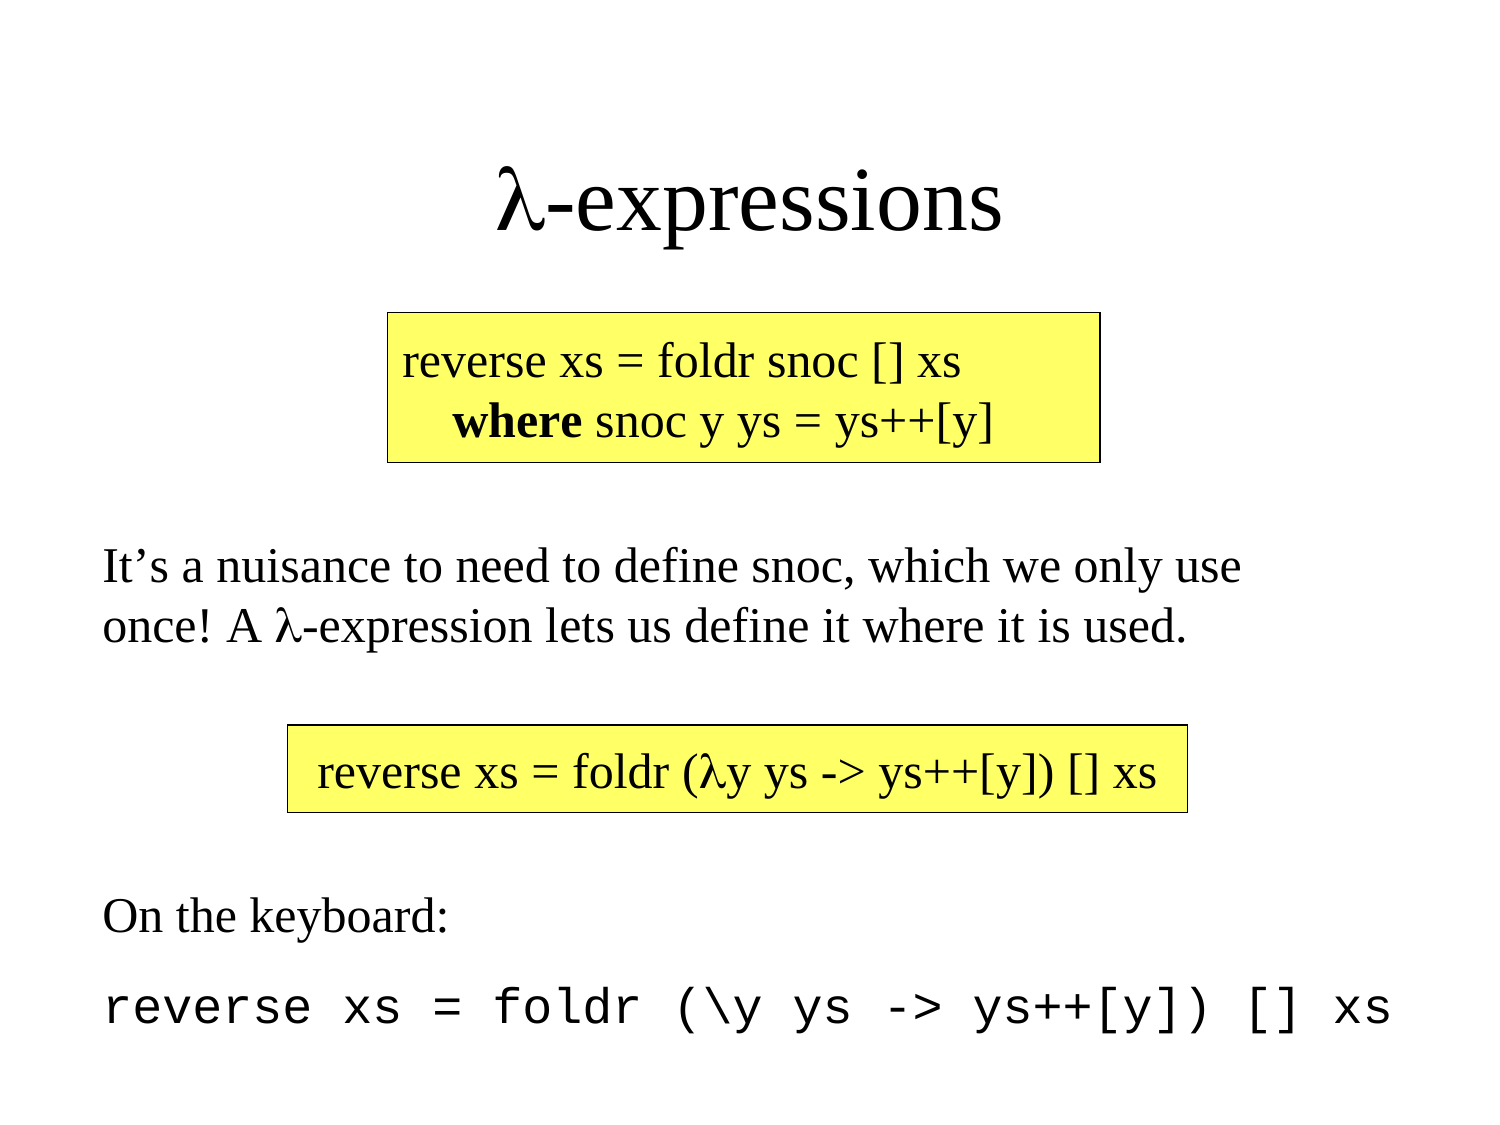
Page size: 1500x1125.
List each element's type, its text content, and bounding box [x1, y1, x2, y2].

text_box On the keyboard: reverse xs = foldr (\y ys -> ys++[y]) [] xs [87, 875, 1438, 1042]
text_box It’s a nuisance to need to define snoc, which we only use once! A l-expression lets us define it where it is used. [87, 524, 1351, 661]
text_box reverse xs = foldr (ly ys -> ys++[y]) [] xs [287, 724, 1188, 813]
text_box reverse xs = foldr snoc [] xs where snoc y ys = ys++[y] [387, 312, 1100, 463]
title l-expressions [112, 99, 1388, 288]
